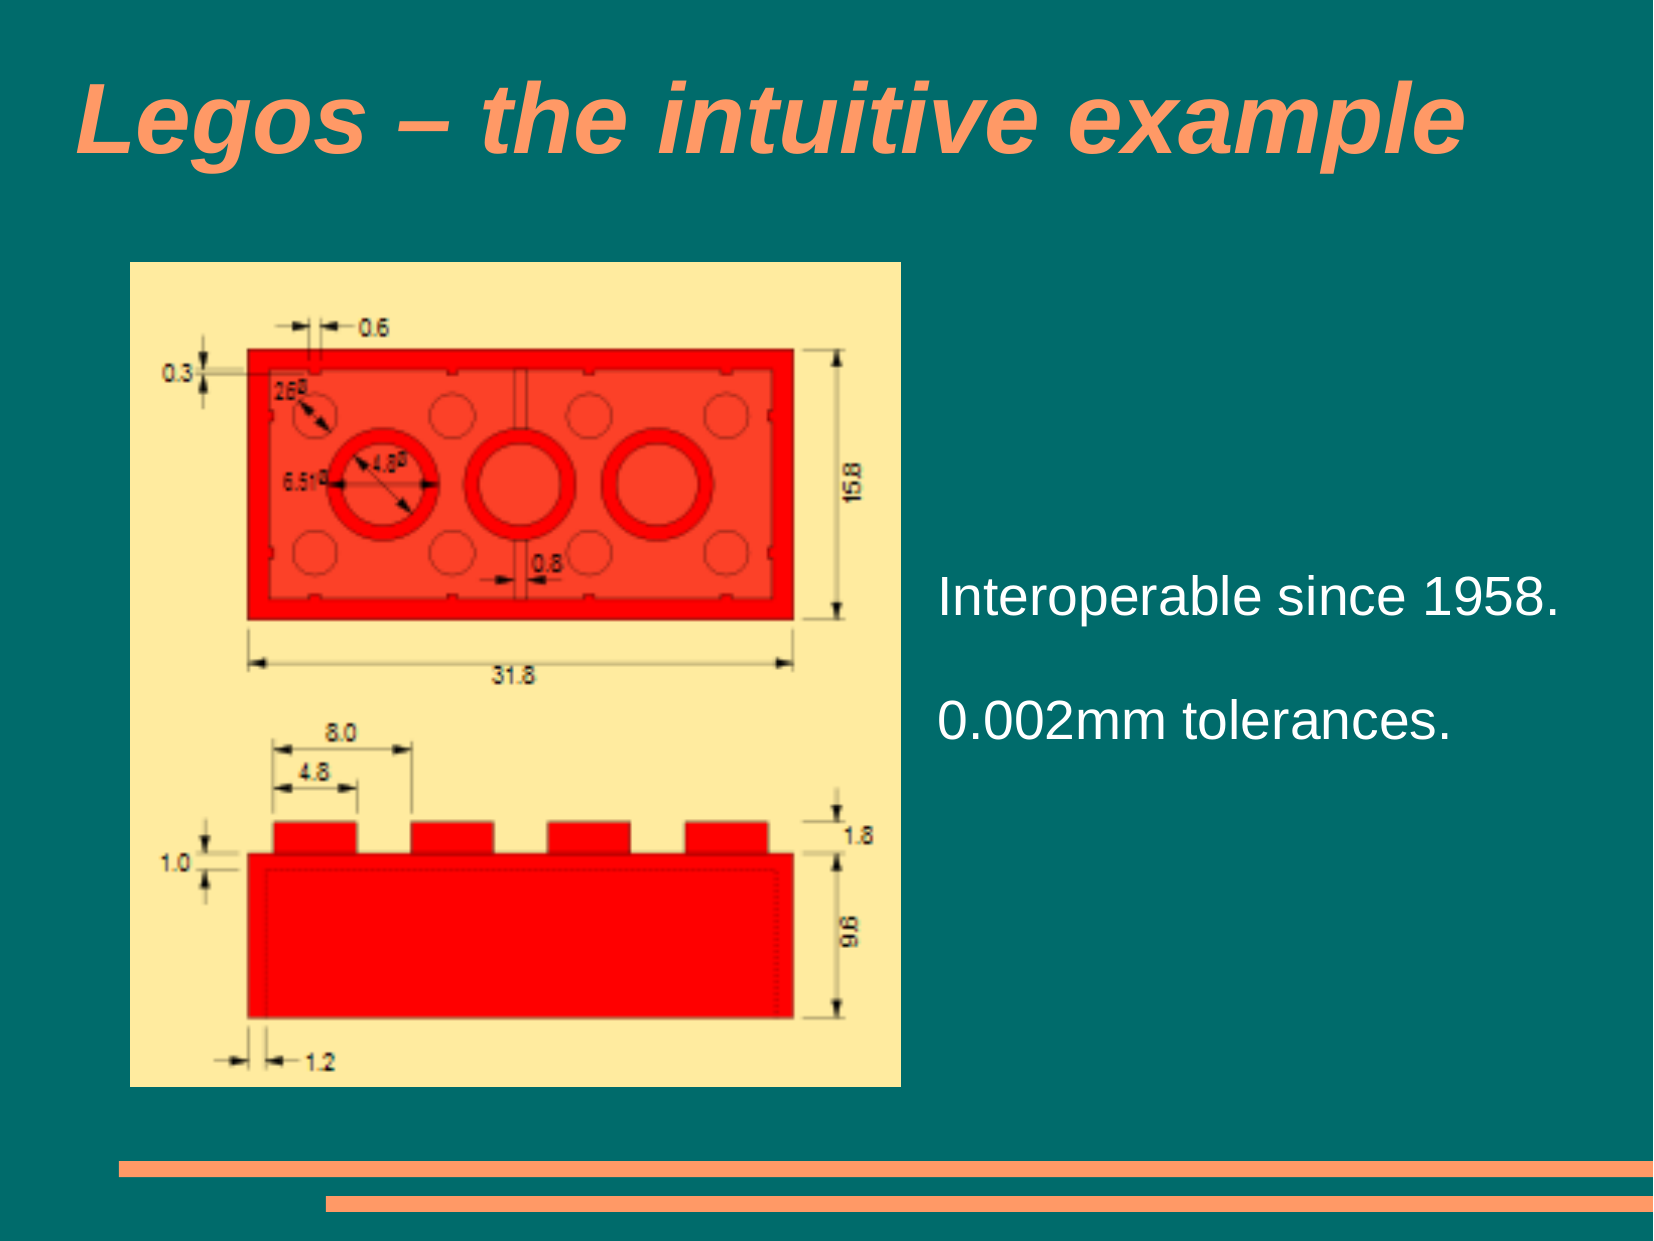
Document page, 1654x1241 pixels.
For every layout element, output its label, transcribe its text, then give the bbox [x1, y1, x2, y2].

text_box Interoperable since 1958. 0.002mm tolerances. [937, 565, 1599, 751]
picture [130, 262, 901, 1087]
title Legos – the intuitive example [75, 15, 1576, 223]
